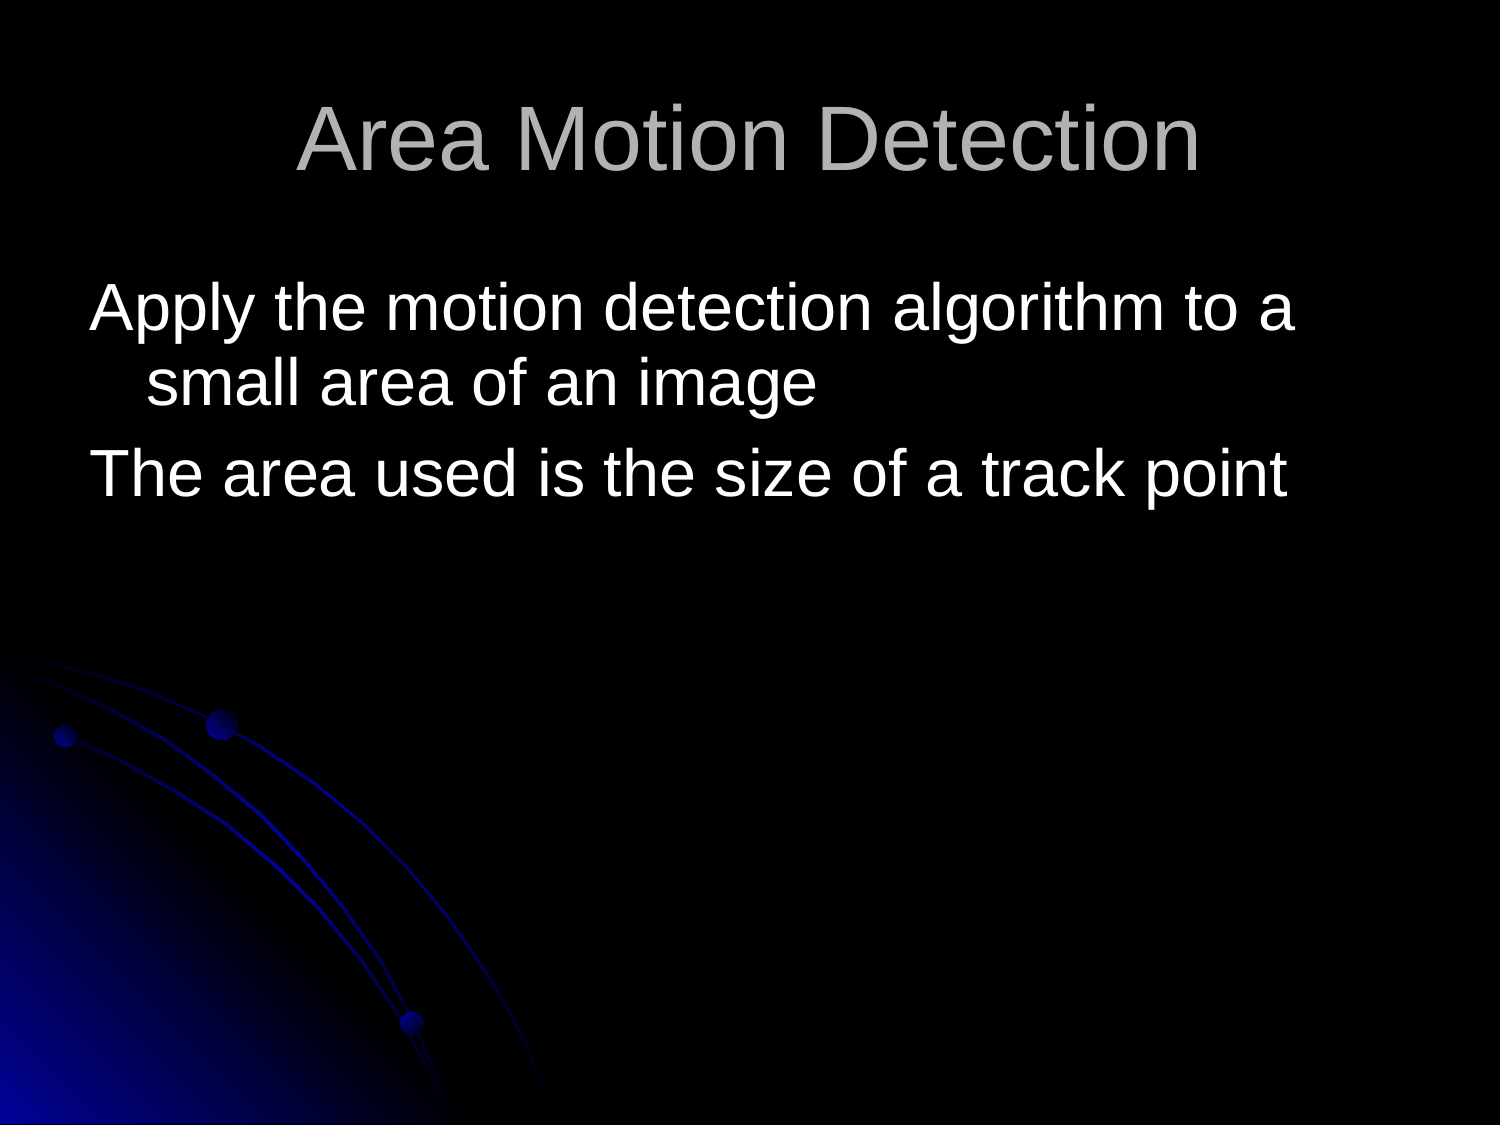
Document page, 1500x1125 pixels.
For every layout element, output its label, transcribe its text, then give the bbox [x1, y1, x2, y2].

list Apply the motion detection algorithm to a small area of an image The area used is the size of a track point [75, 262, 1426, 1006]
title Area Motion Detection [75, 45, 1426, 233]
